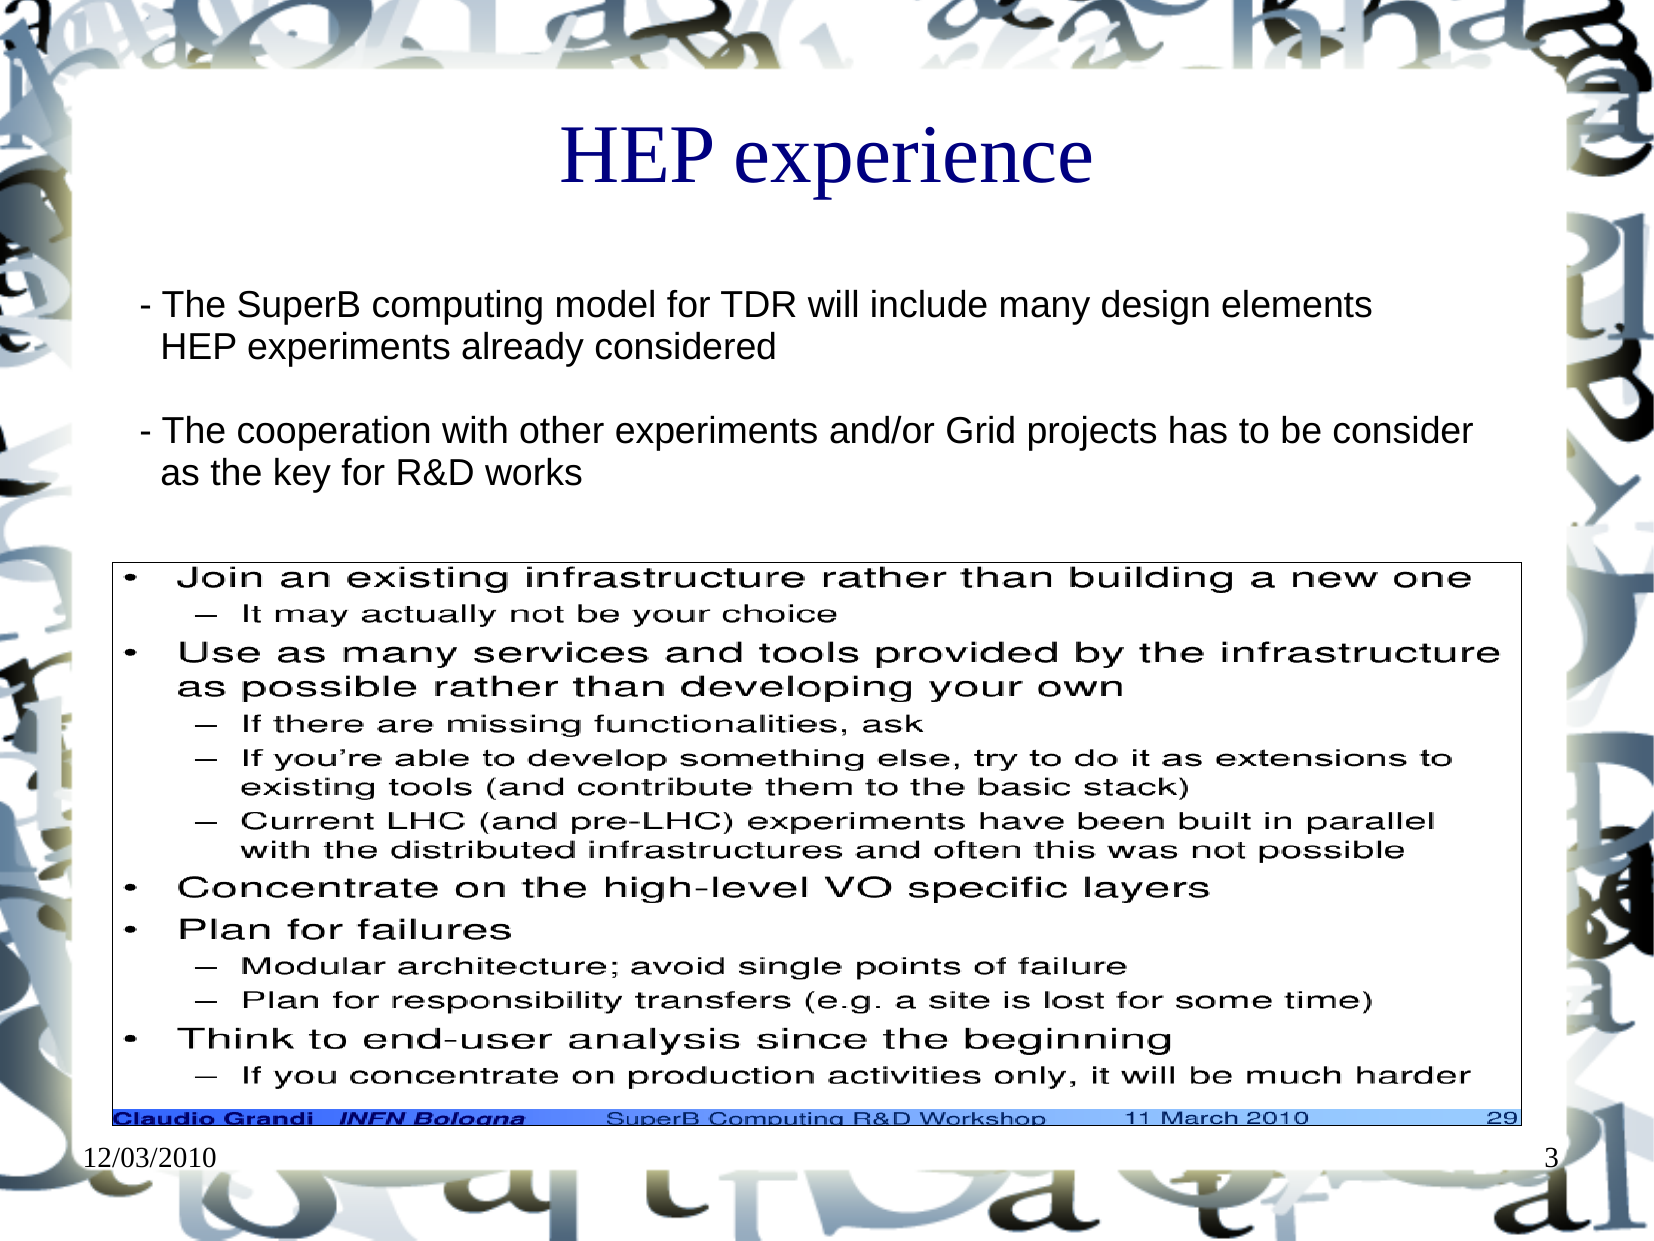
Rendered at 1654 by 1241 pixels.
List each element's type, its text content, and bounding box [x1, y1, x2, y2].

text_box HEP experience [544, 100, 1109, 208]
picture [0, 0, 1654, 1241]
text_box - The SuperB computing model for TDR will include many design elements HEP experiments already considered - The cooperation with other experiments and/or Grid projects has to be consider as the key for R&D works [124, 276, 1498, 501]
